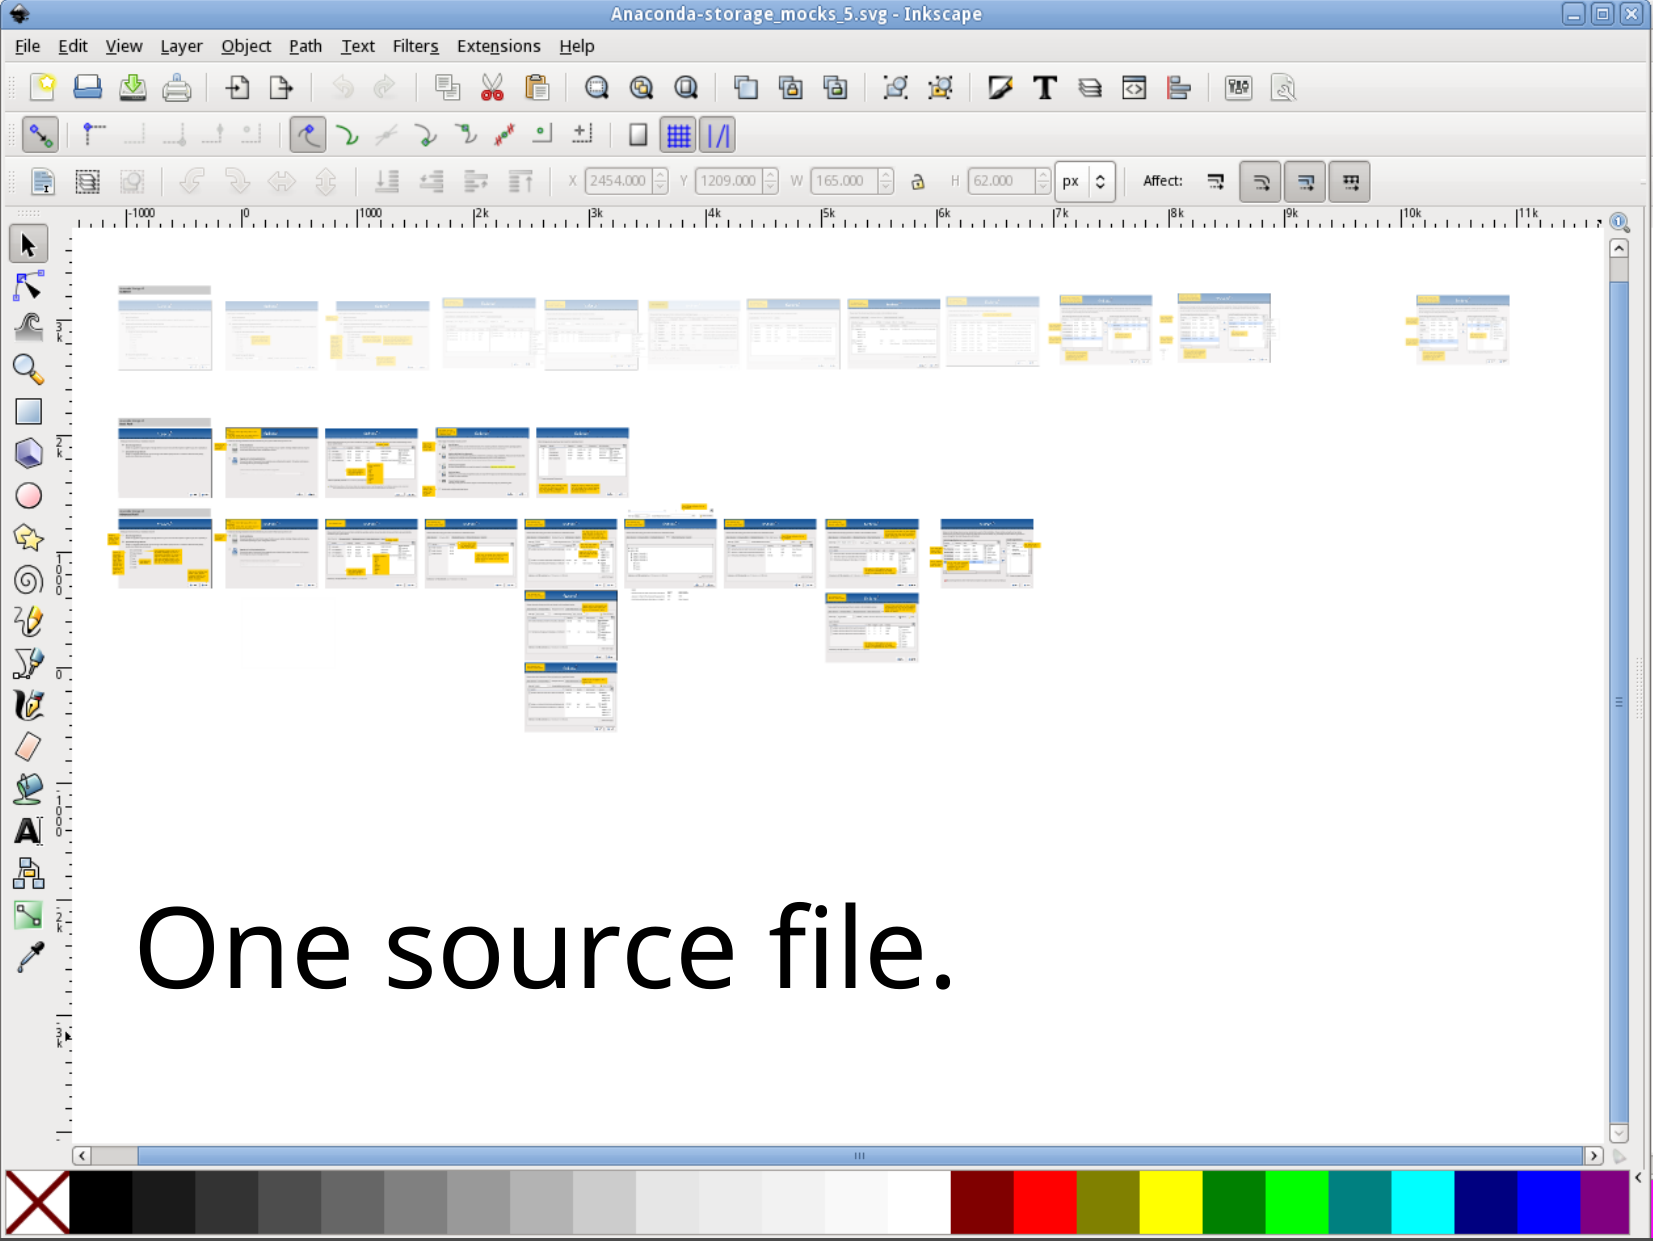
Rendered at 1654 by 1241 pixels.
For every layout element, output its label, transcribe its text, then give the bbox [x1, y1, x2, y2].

title One source file. [134, 825, 1088, 1088]
picture [0, 0, 1653, 1238]
